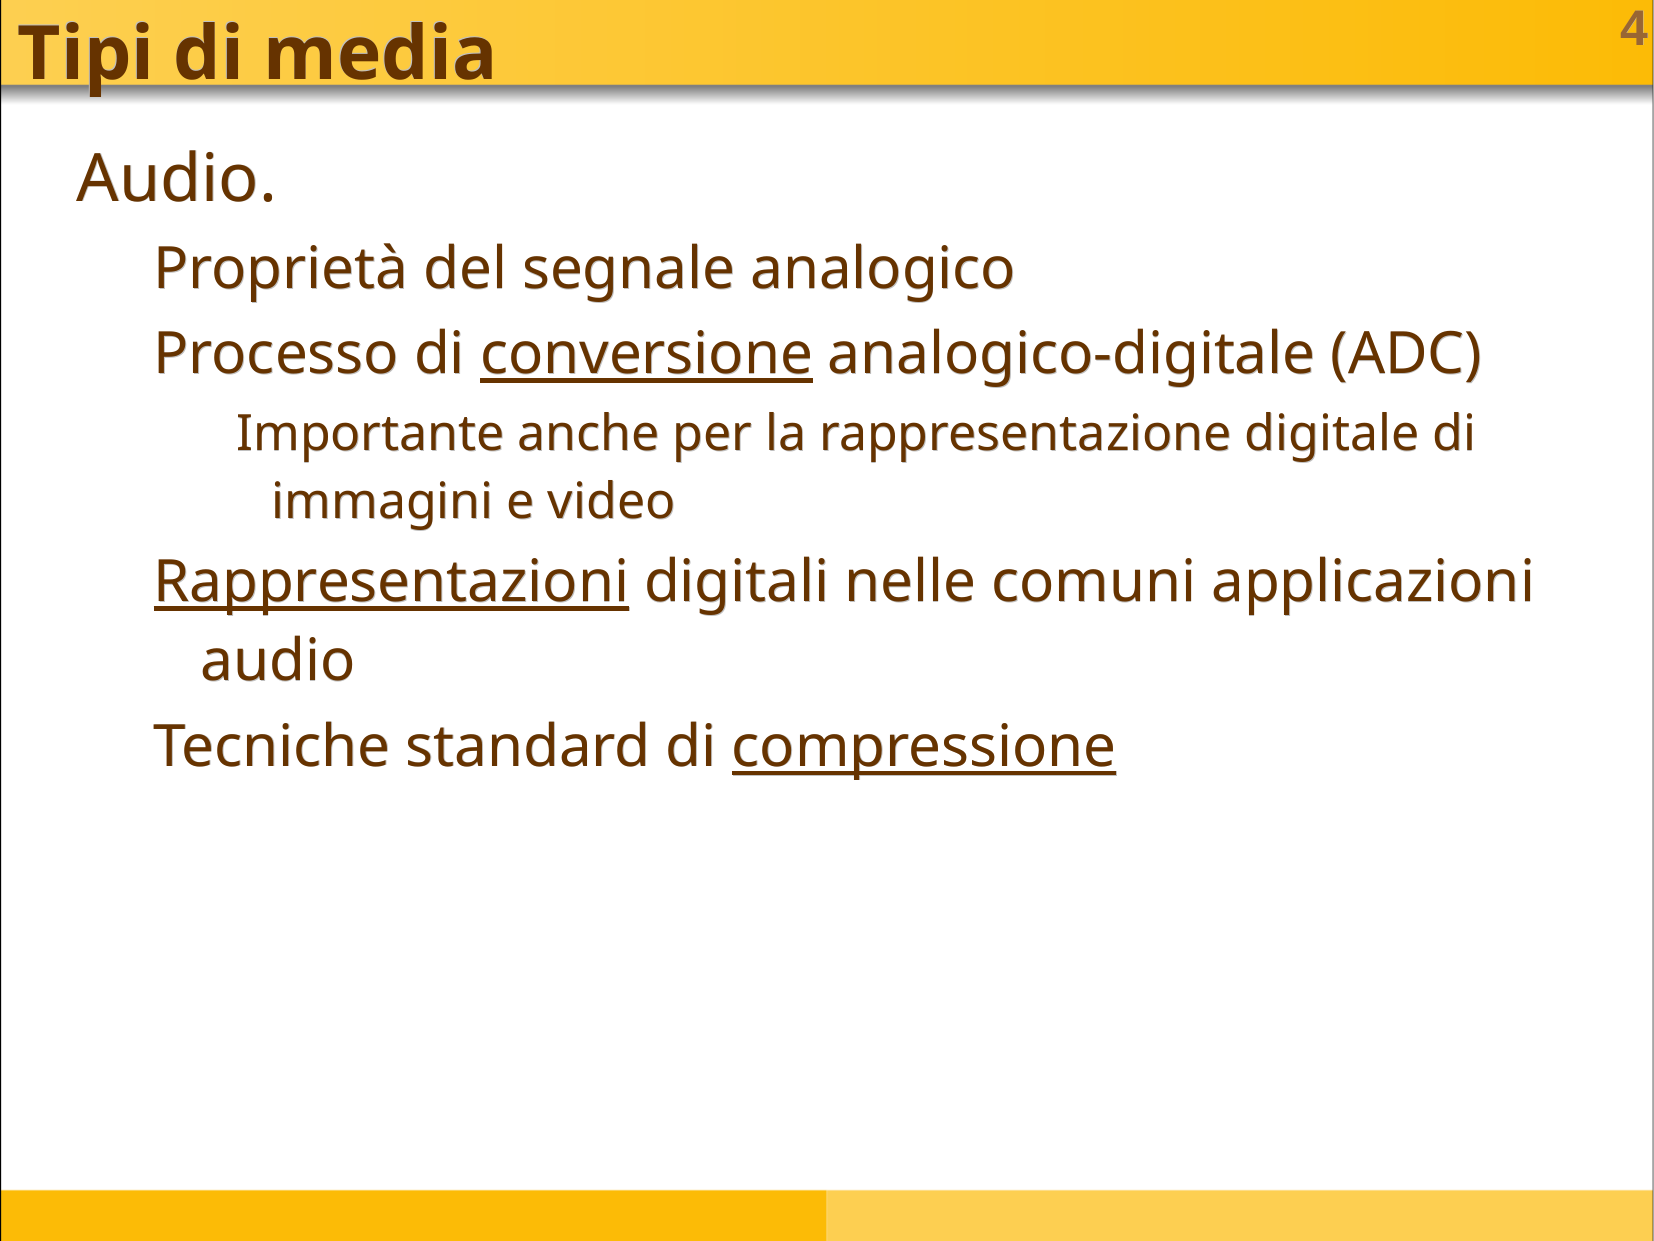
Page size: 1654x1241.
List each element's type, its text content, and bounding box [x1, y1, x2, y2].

picture [0, 0, 1654, 1241]
list Audio. Proprietà del segnale analogico Processo di conversione analogico-digitale (ADC) Importante anche per la rappresentazione digitale di immagini e video Rappresentazioni digitali nelle comuni applicazioni audio Tecniche standard di compressione [59, 129, 1595, 1164]
title Tipi di media [0, 0, 1477, 87]
